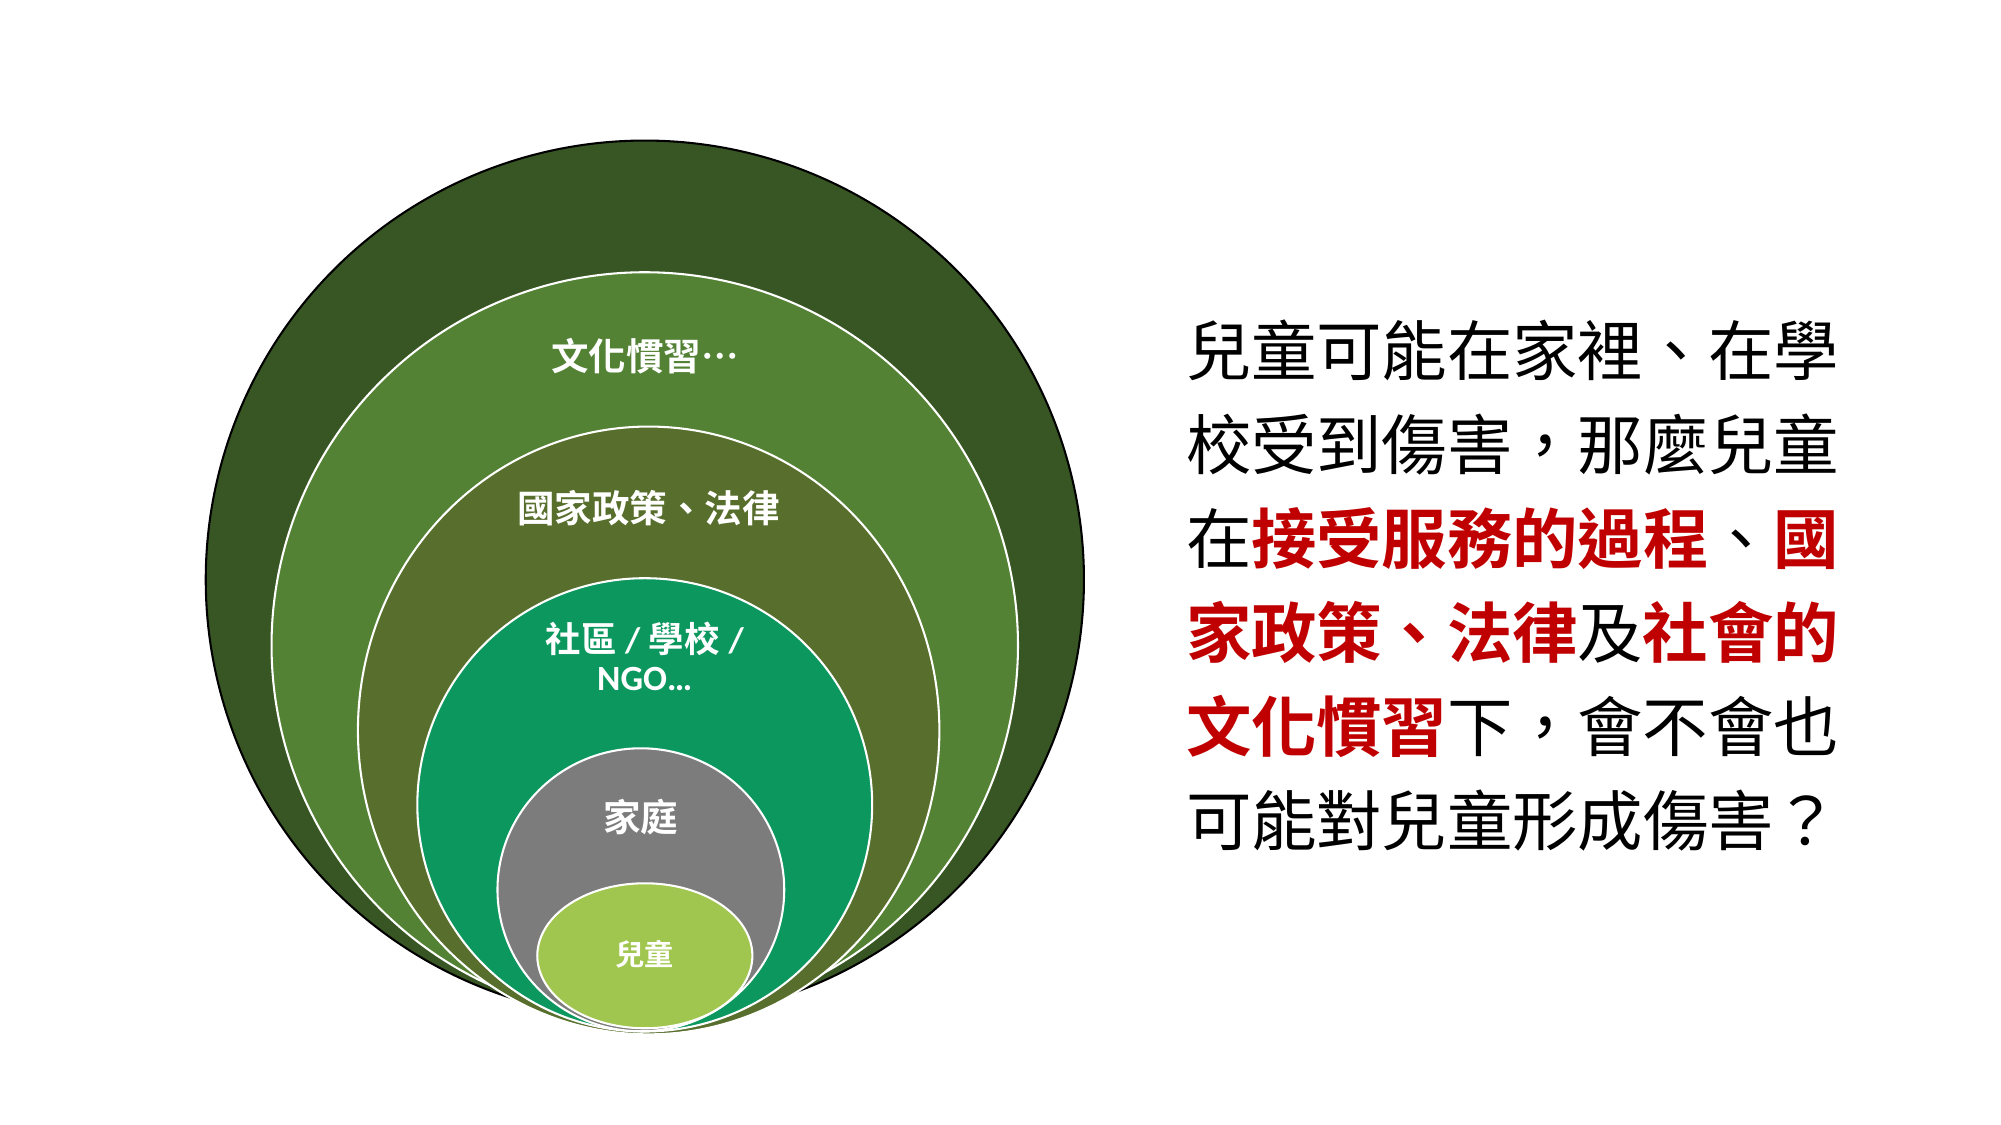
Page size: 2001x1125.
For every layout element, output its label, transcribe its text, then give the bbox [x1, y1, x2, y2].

text_box [205, 140, 1084, 997]
text_box 兒童可能在家裡、在學校受到傷害，那麼兒童在接受服務的過程、國家政策、法律及社會的文化慣習下，會不會也可能對兒童形成傷害？ [1171, 264, 1861, 866]
text_box 兒童 [537, 883, 753, 1029]
text_box 文化慣習… [271, 272, 1018, 984]
text_box 國家政策、法律 [357, 426, 940, 1035]
text_box 社區/學校/NGO… [417, 578, 873, 1032]
text_box 家庭 [497, 748, 785, 1032]
